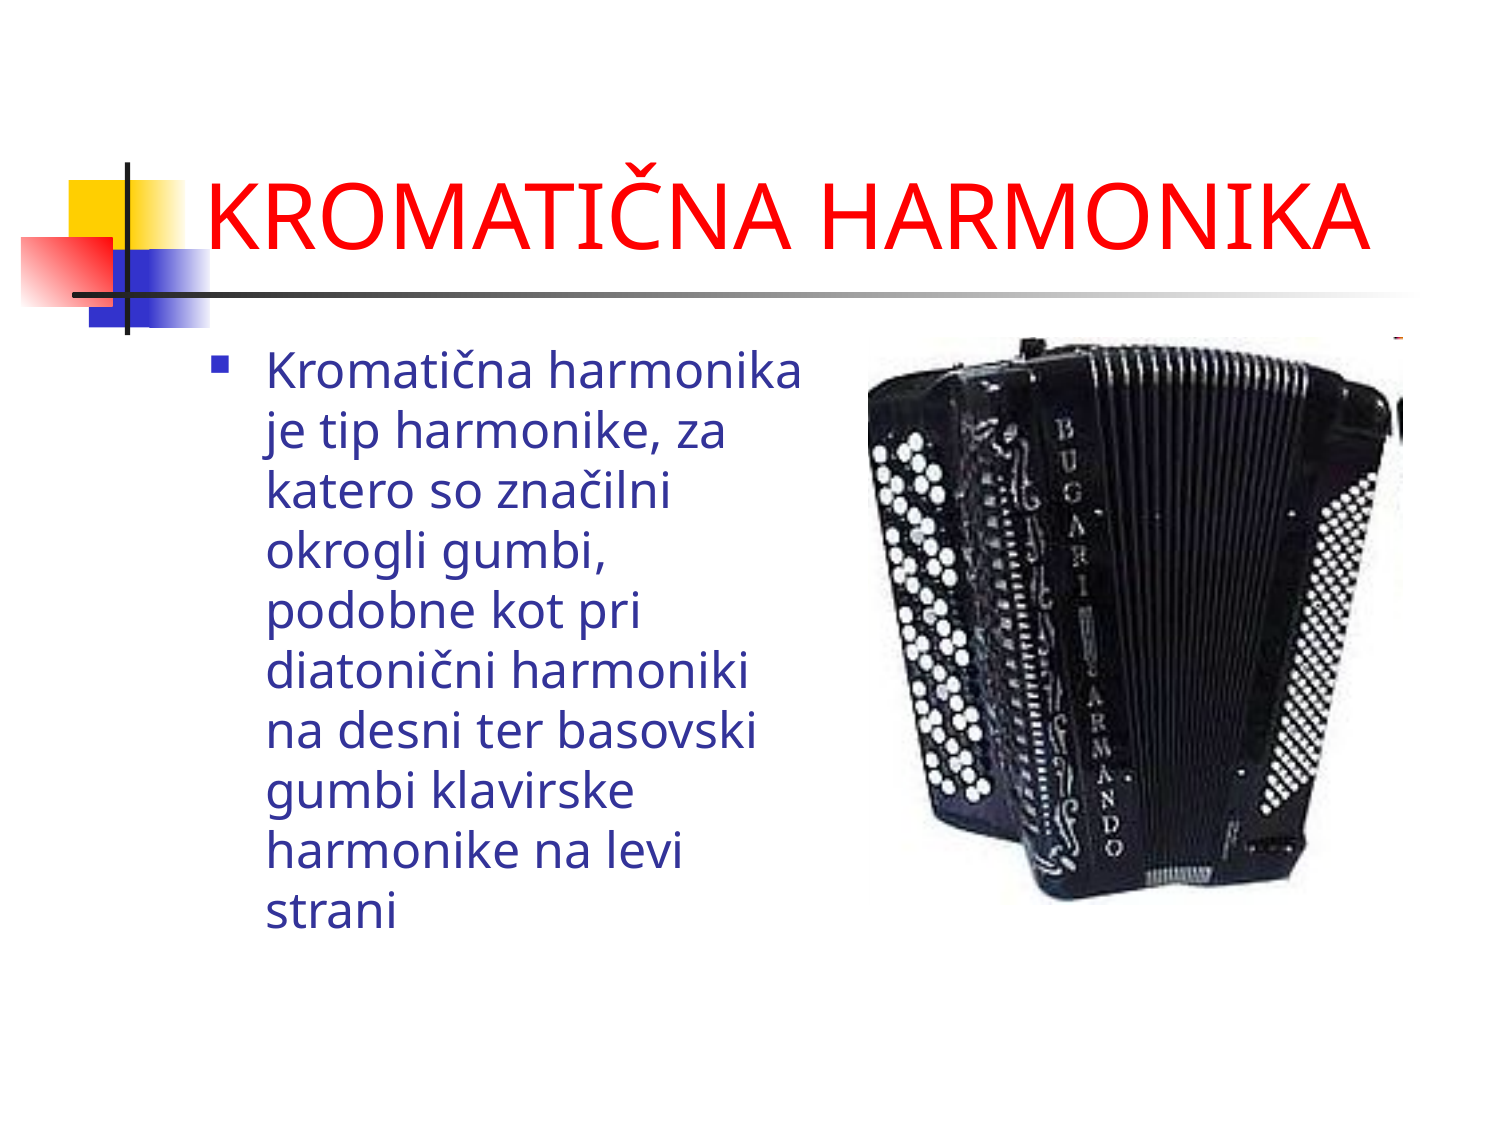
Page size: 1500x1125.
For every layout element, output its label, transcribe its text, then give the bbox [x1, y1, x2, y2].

title KROMATIČNA HARMONIKA [188, 35, 1468, 275]
picture [868, 337, 1403, 905]
list Kromatična harmonika je tip harmonike, za katero so značilni okrogli gumbi, podobne kot pri diatonični harmoniki na desni ter basovski gumbi klavirske harmonike na levi strani [193, 331, 819, 1006]
